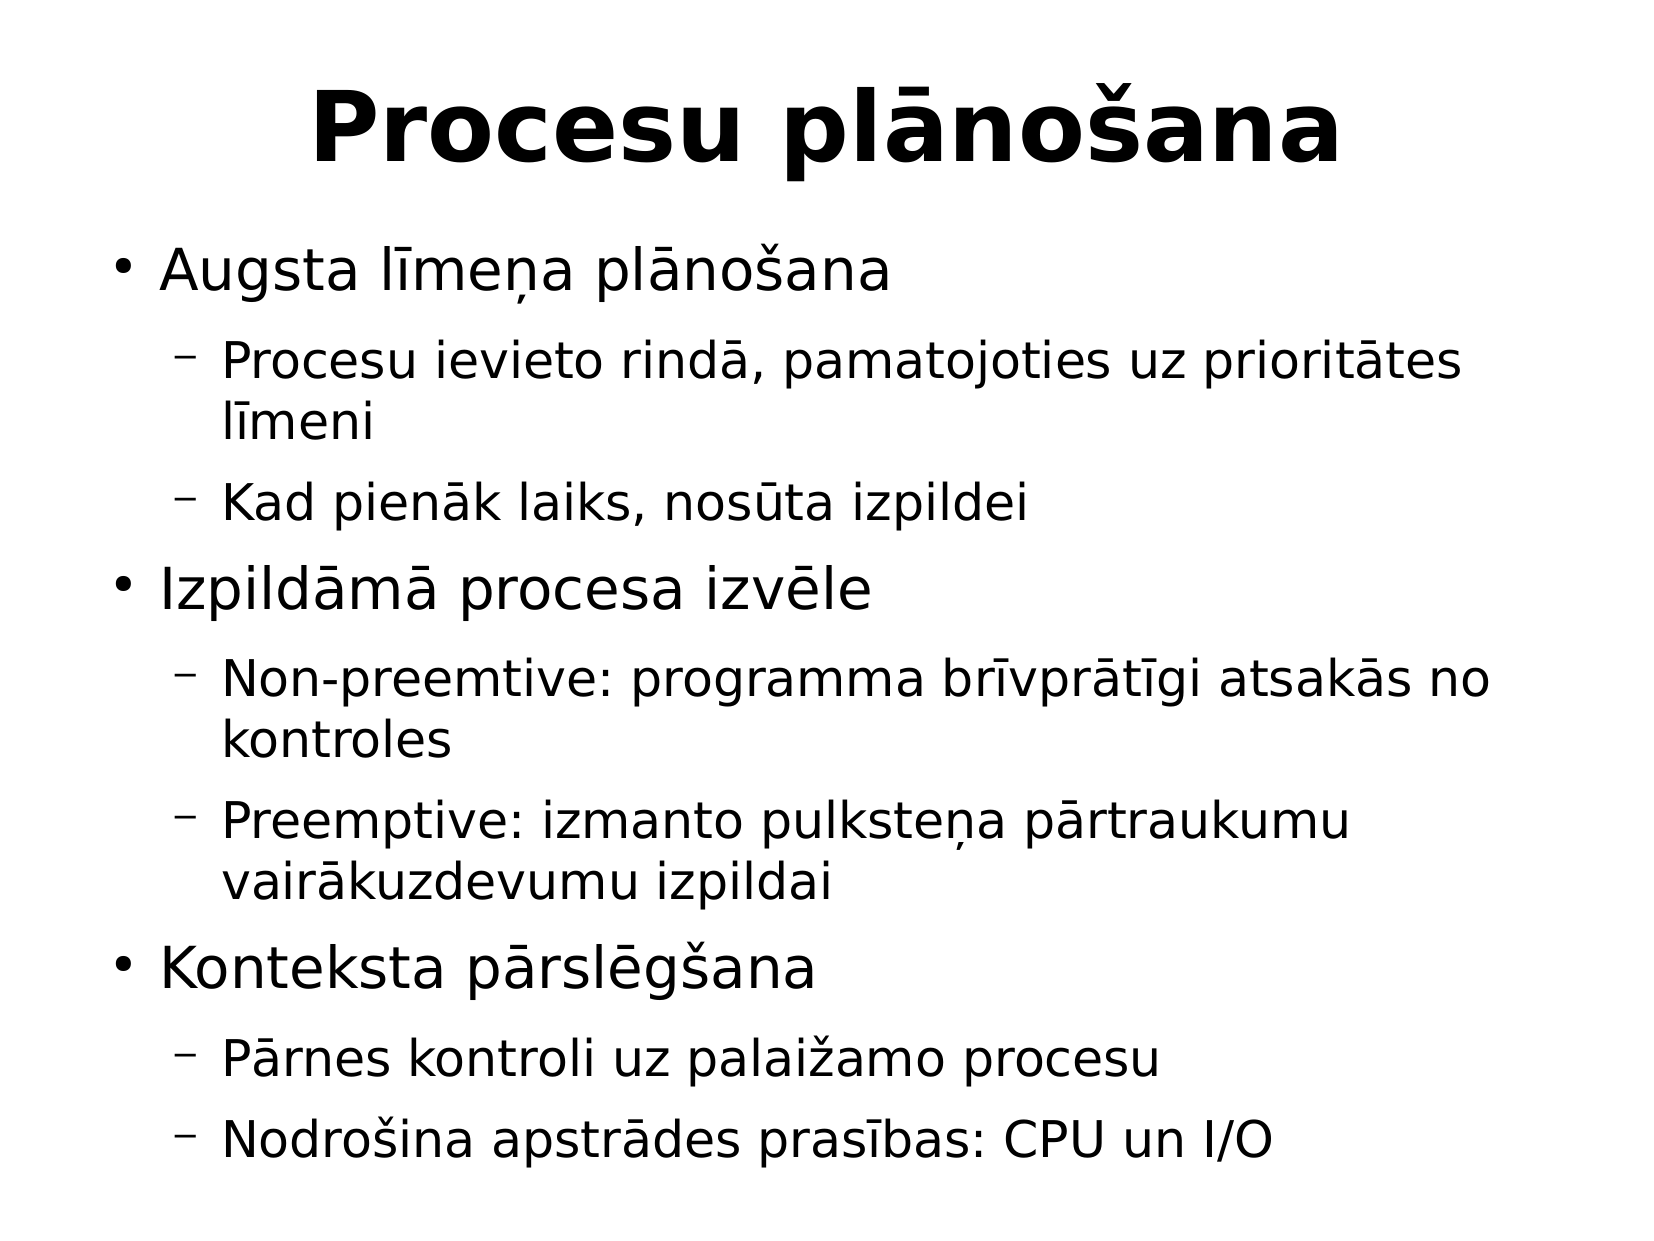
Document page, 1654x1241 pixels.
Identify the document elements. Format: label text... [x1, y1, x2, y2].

title Procesu plānošana [82, 49, 1571, 196]
list Augsta līmeņa plānošana Procesu ievieto rindā, pamatojoties uz prioritātes līmeni Kad pienāk laiks, nosūta izpildei Izpildāmā procesa izvēle Non-preemtive: programma brīvprātīgi atsakās no kontroles Preemptive: izmanto pulksteņa pārtraukumu vairākuzdevumu izpildai Konteksta pārslēgšana Pārnes kontroli uz palaižamo procesu Nodrošina apstrādes prasības: CPU un I/O [82, 225, 1538, 1186]
